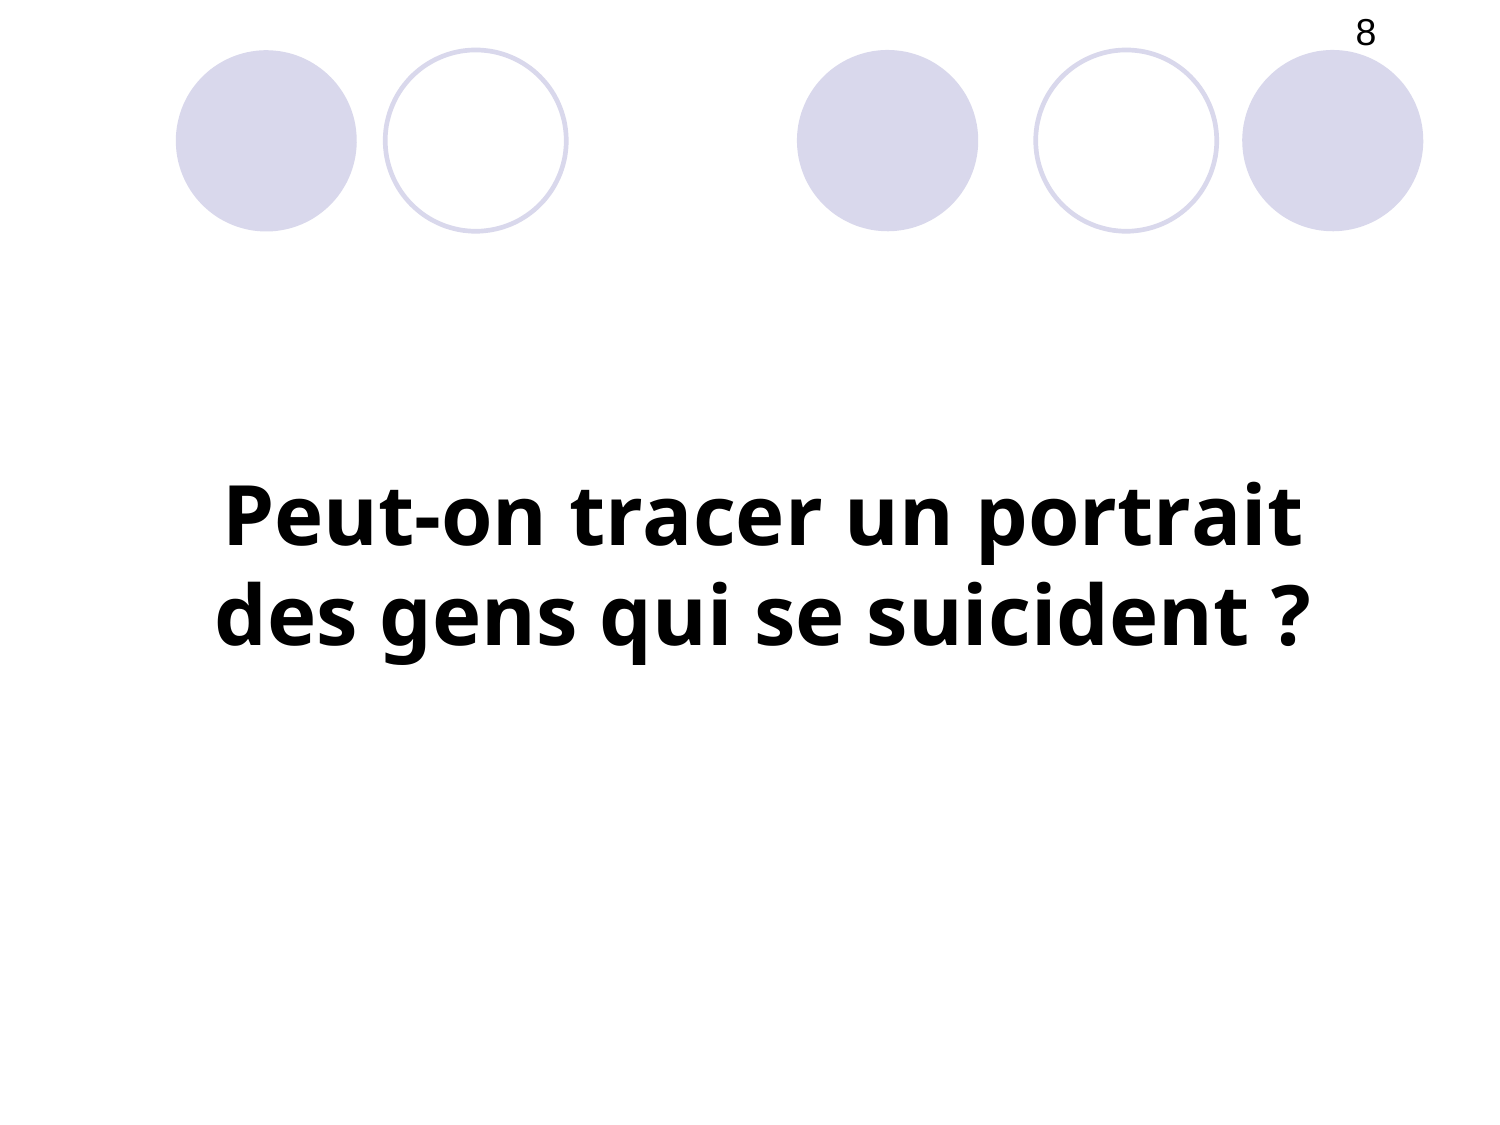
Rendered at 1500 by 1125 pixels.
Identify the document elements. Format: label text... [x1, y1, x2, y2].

list Peut-on tracer un portrait des gens qui se suicident ? [118, 454, 1394, 715]
